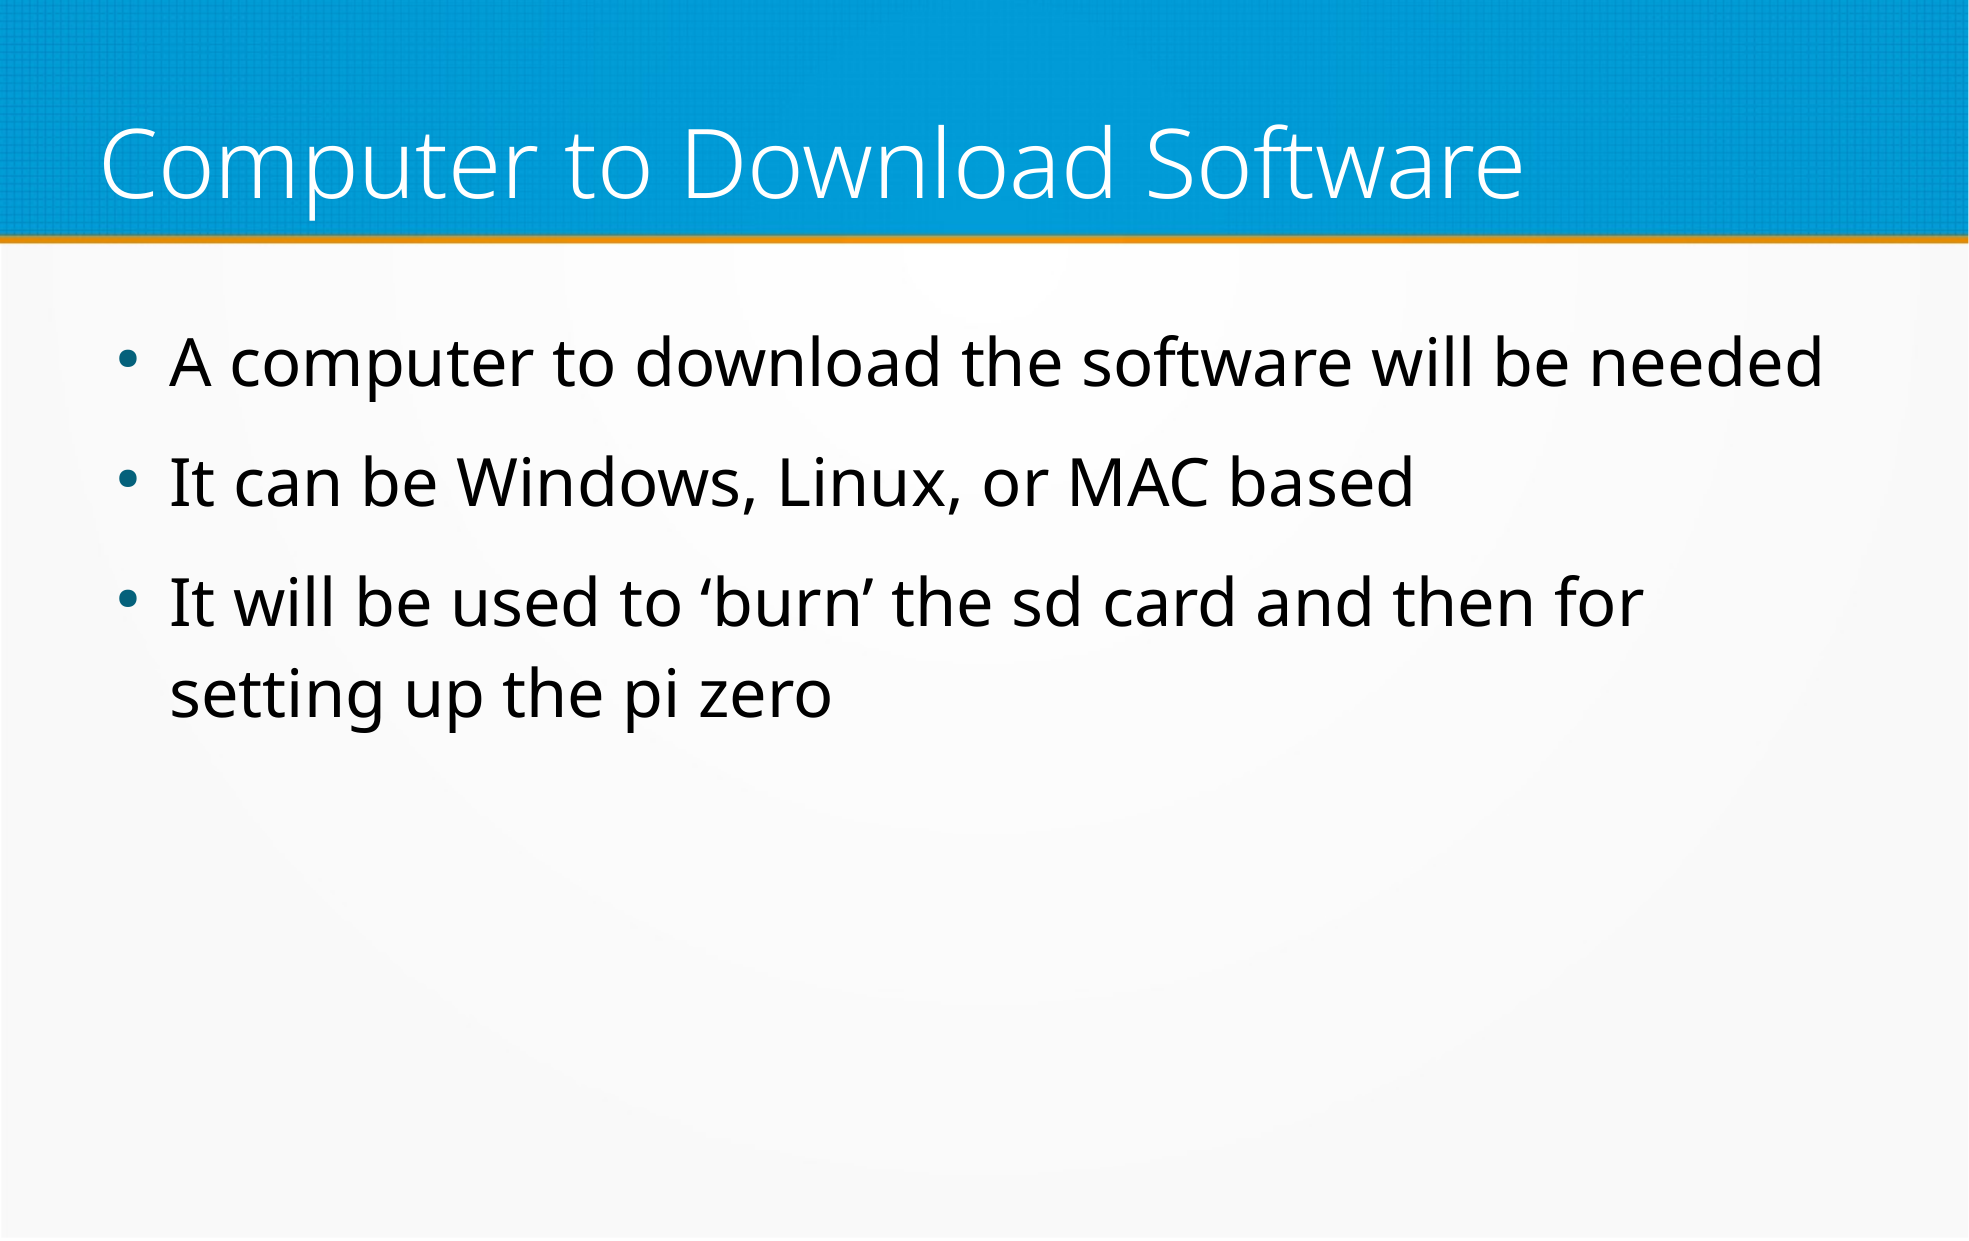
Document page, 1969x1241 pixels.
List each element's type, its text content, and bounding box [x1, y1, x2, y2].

title Computer to Download Software [98, 19, 1870, 227]
picture [0, 233, 1969, 1241]
list A computer to download the software will be needed It can be Windows, Linux, or MAC based It will be used to ‘burn’ the sd card and then for setting up the pi zero [98, 315, 1861, 1081]
